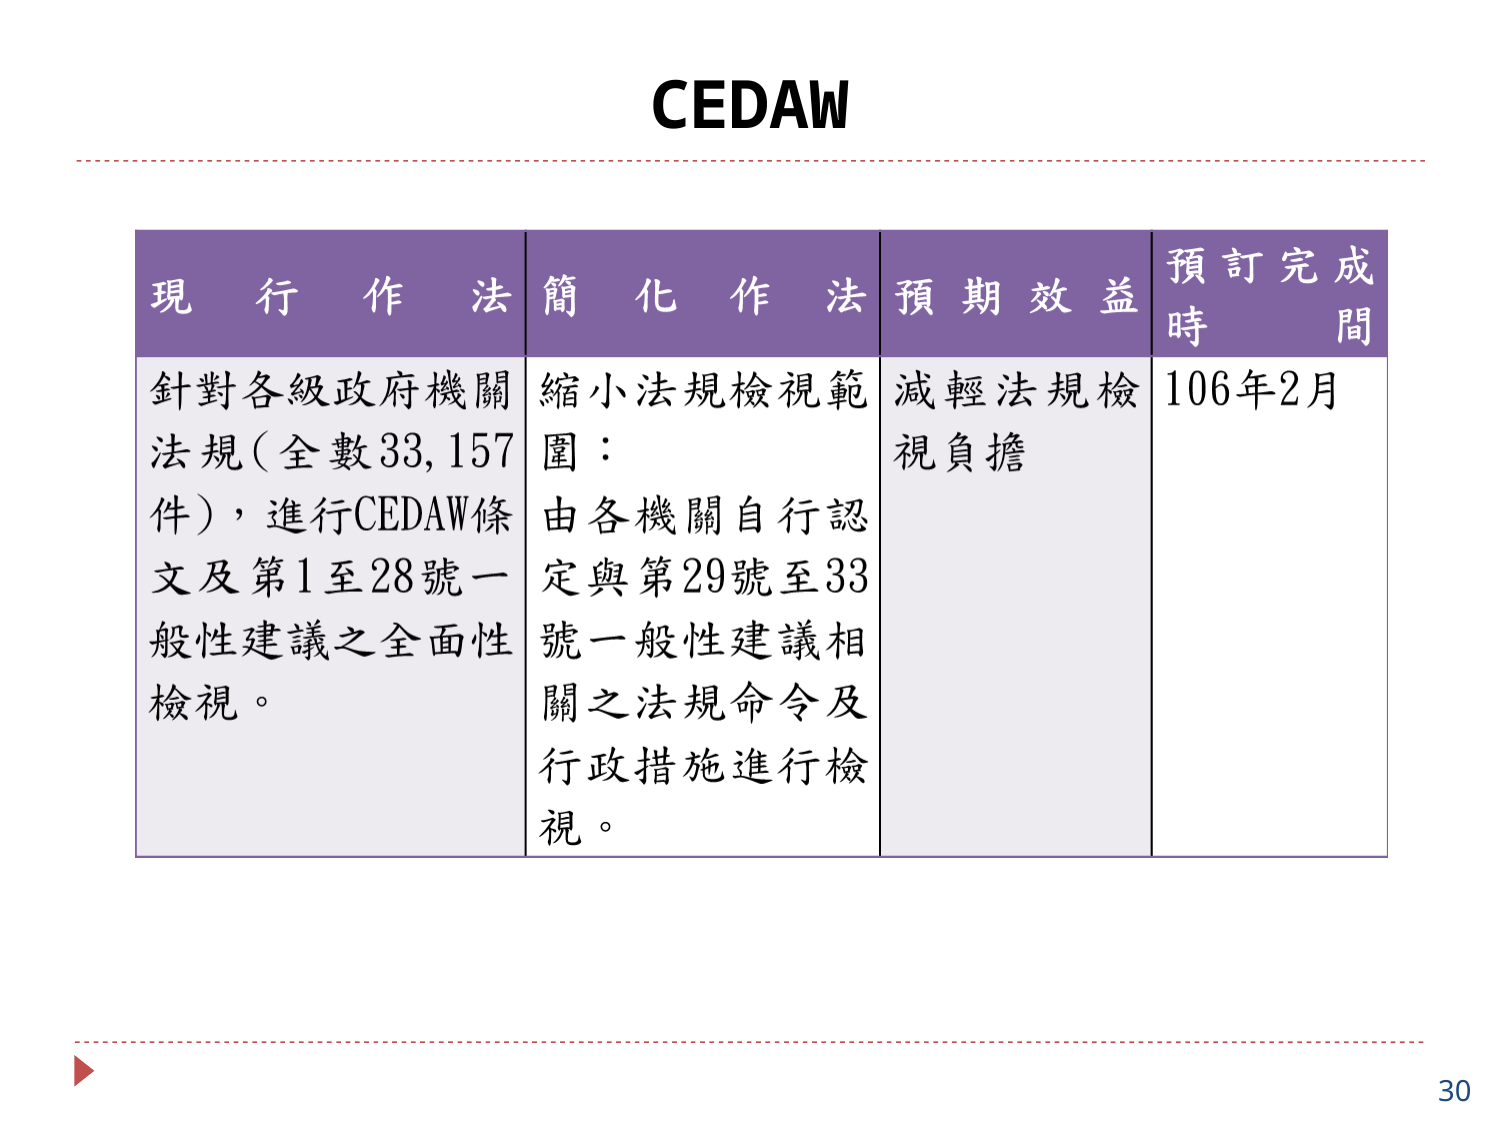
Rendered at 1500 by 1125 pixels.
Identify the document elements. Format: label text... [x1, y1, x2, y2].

picture [135, 220, 1388, 879]
text_box 30 [1423, 1065, 1500, 1125]
title CEDAW [75, 24, 1426, 150]
